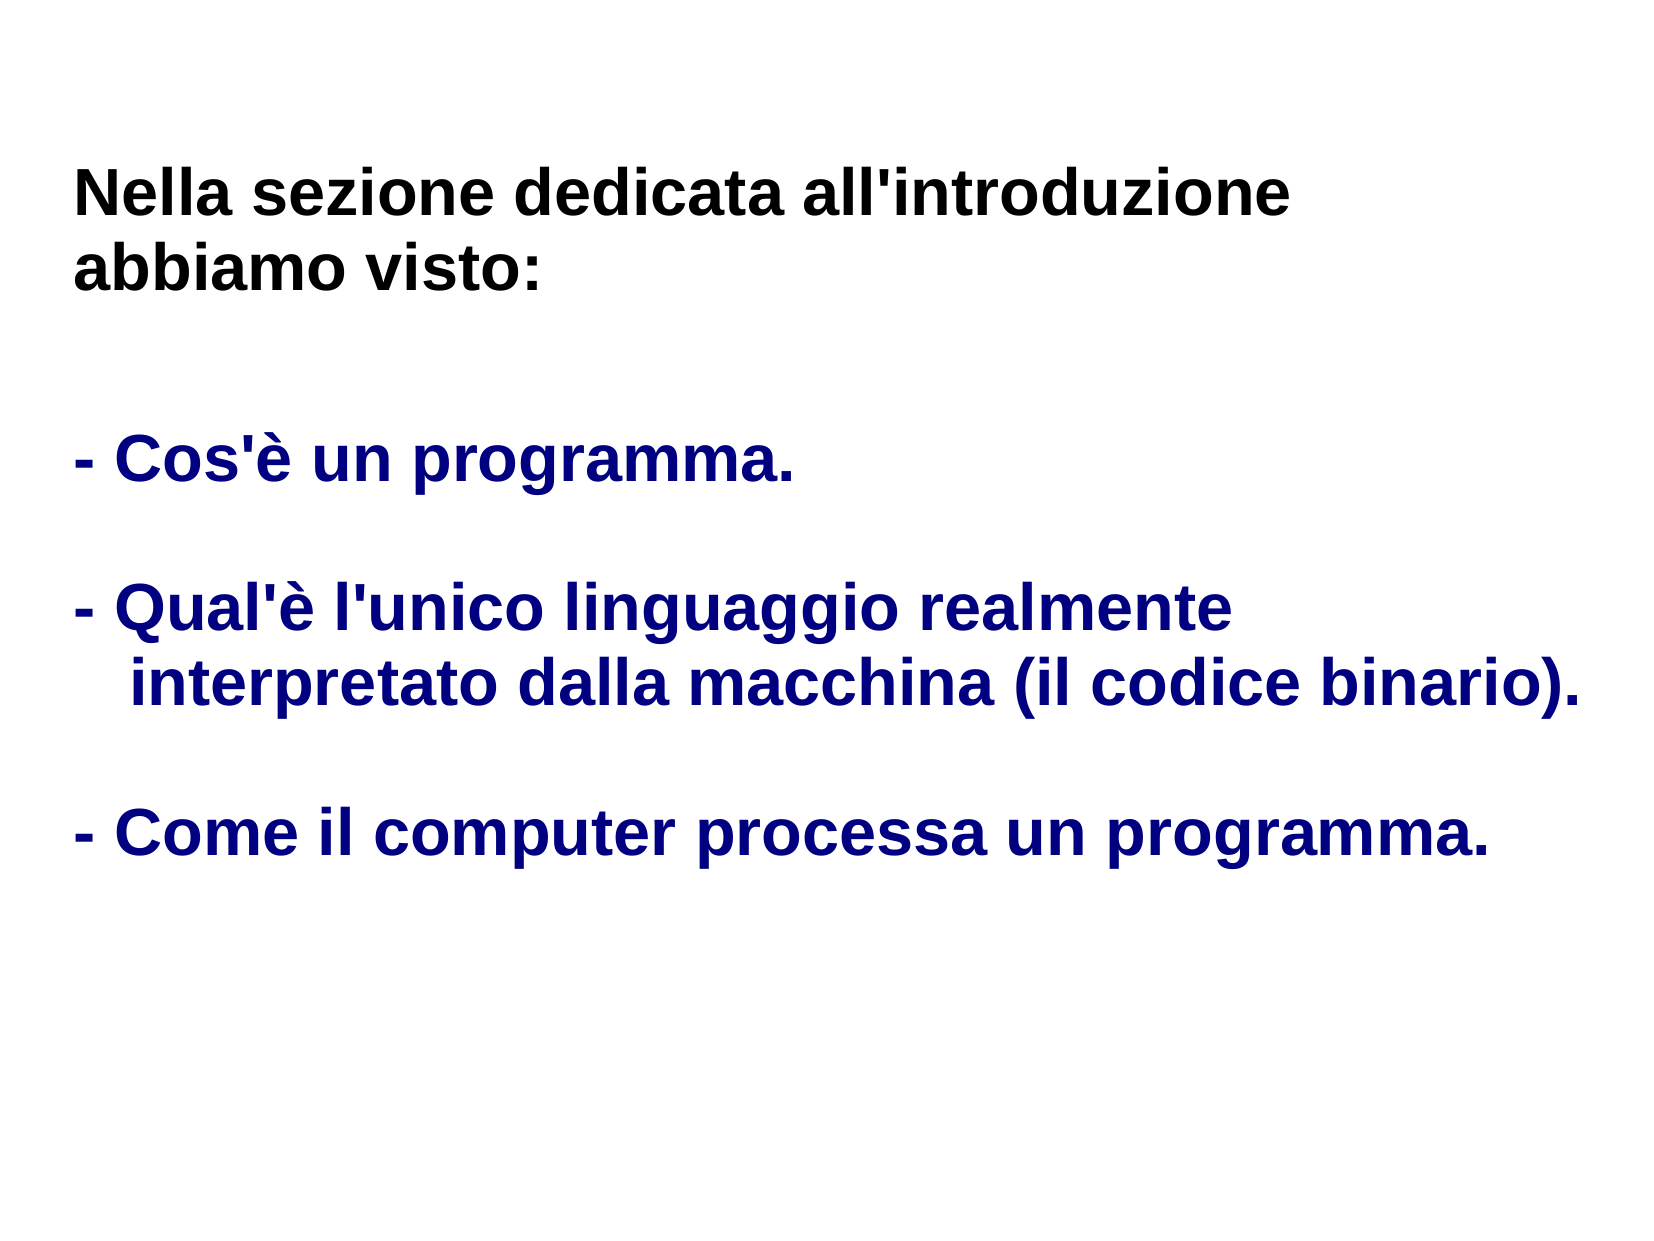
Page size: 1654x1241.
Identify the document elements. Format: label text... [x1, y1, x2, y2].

text_box - Cos'è un programma. - Qual'è l'unico linguaggio realmente interpretato dalla macchina (il codice binario). - Come il computer processa un programma. [59, 413, 1625, 952]
text_box Nella sezione dedicata all'introduzione abbiamo visto: [59, 147, 1595, 312]
